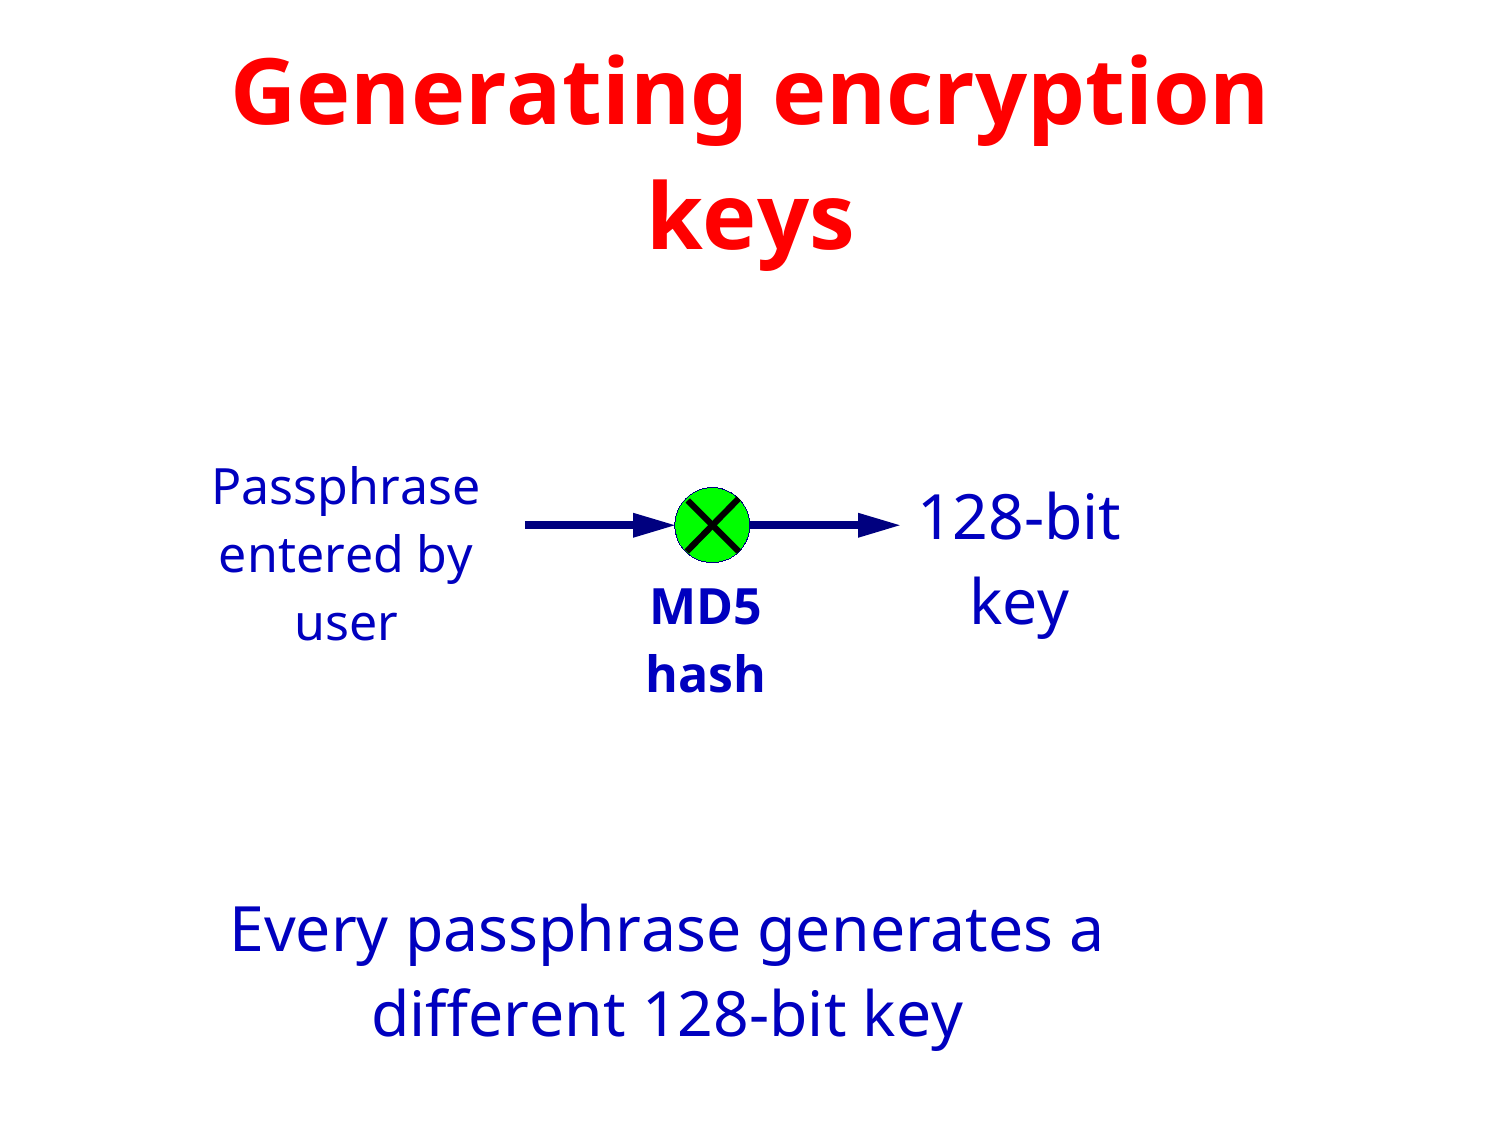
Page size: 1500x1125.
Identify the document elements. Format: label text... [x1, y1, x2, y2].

text_box [718, 501, 750, 550]
text_box [674, 487, 737, 563]
text_box Passphrase entered by user [211, 450, 481, 656]
text_box Every passphrase generates a different 128-bit key [229, 884, 1106, 1055]
text_box 128-bit key [917, 473, 1122, 644]
title Generating encryption keys [141, 26, 1360, 206]
text_box MD5 hash [645, 571, 767, 708]
